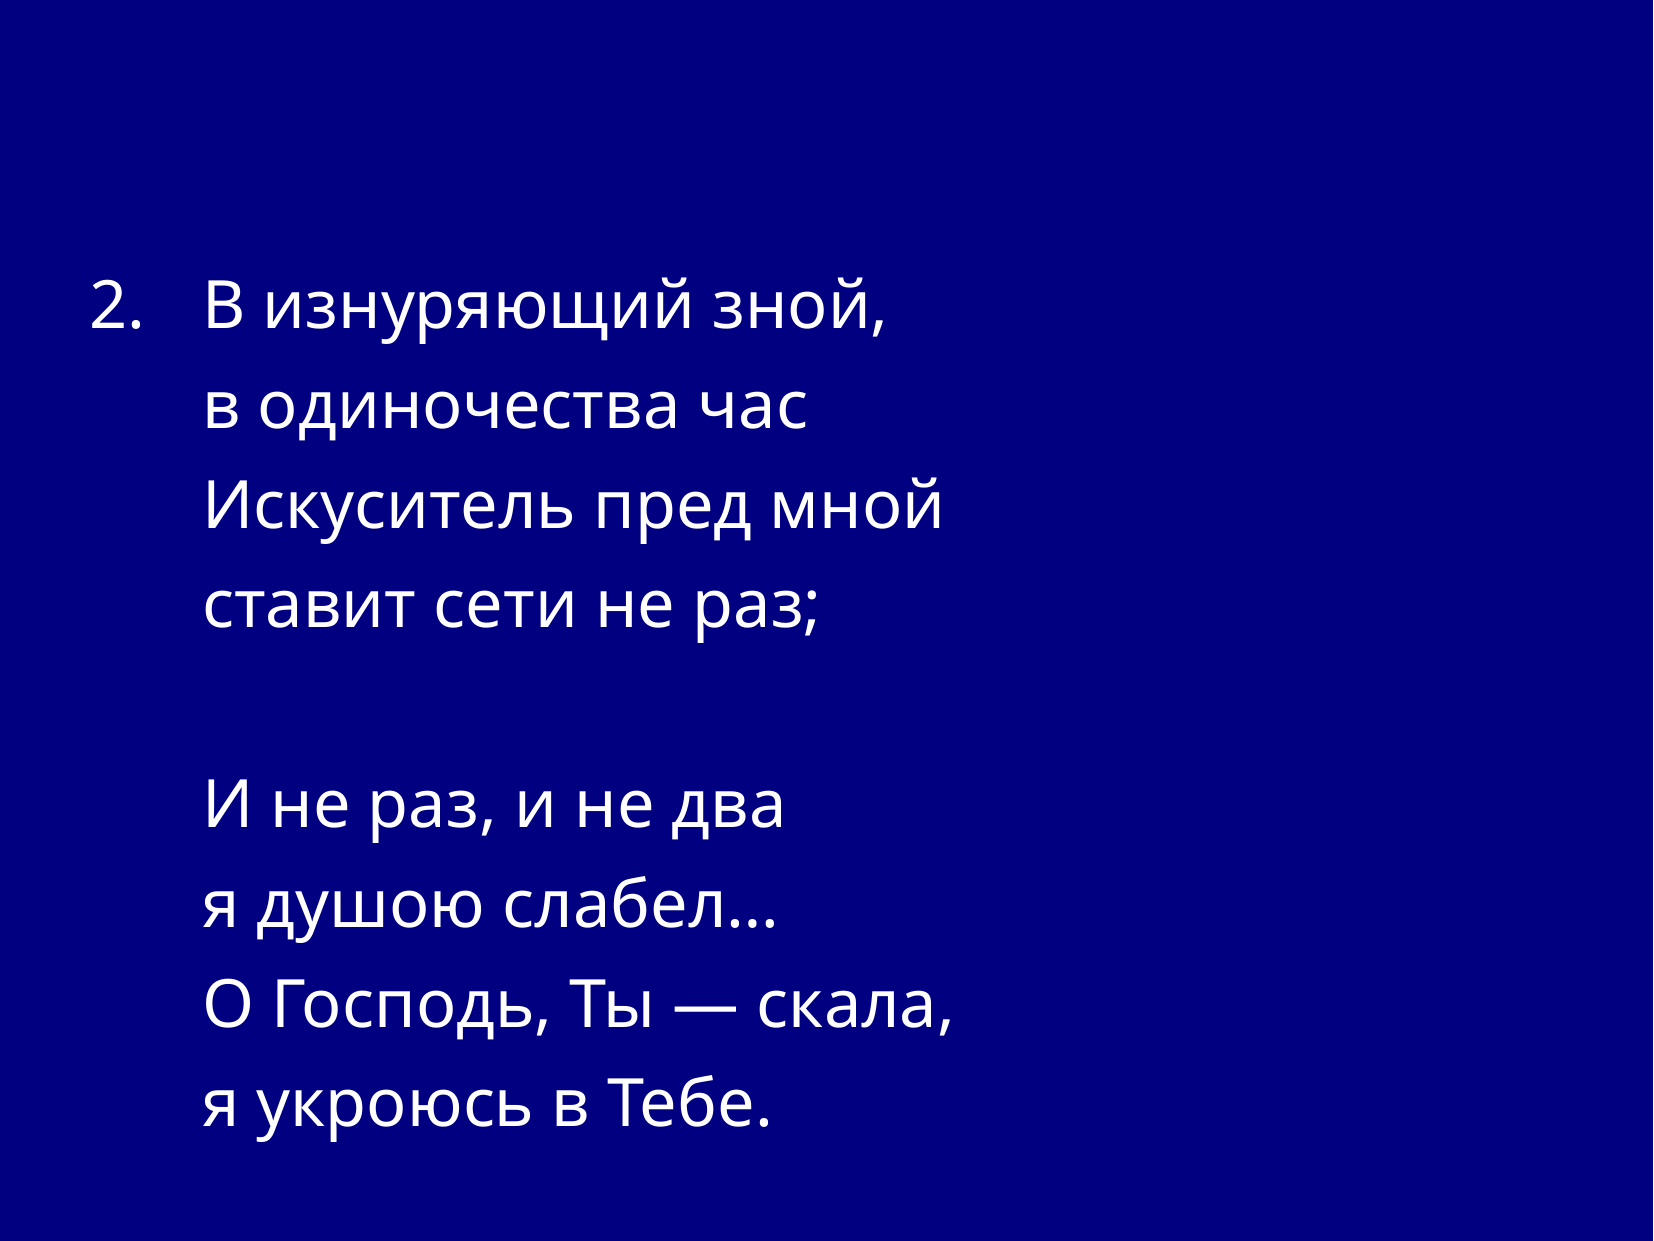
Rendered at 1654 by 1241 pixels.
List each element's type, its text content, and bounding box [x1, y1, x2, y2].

text_box 2. В изнуряющий зной, в одиночества час Искуситель пред мной ставит сети не раз; И не раз, и не два я душою слабел… О Господь, Ты — скала, я укроюсь в Тебе. [75, 150, 1576, 1163]
